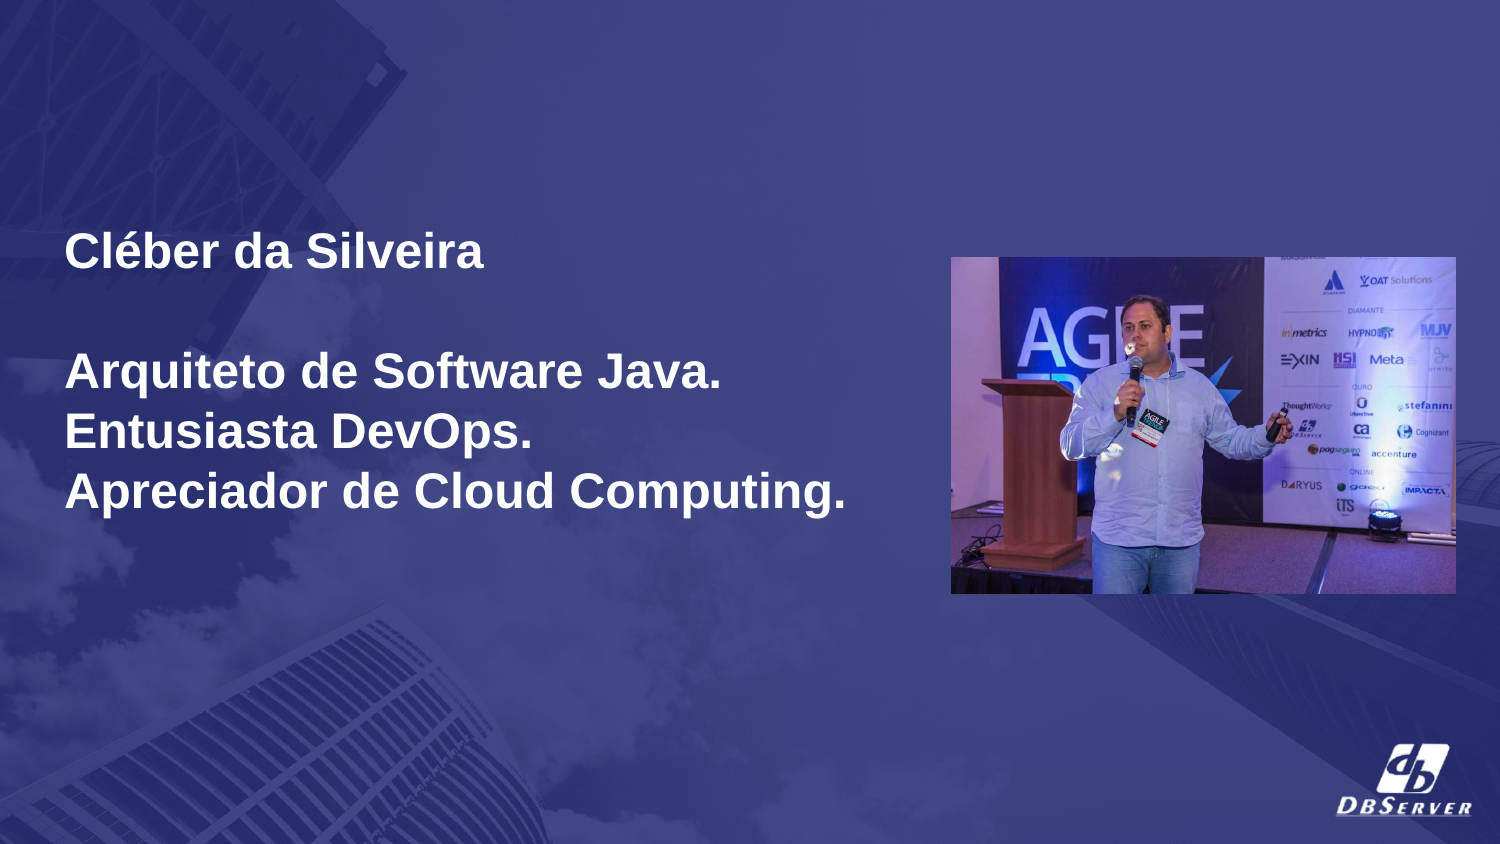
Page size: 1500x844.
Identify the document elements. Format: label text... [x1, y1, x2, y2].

text_box [0, 0, 1500, 844]
text_box Cléber da Silveira Arquiteto de Software Java. Entusiasta DevOps. Apreciador de Cloud Computing. [49, 203, 873, 606]
picture [1335, 743, 1472, 817]
picture [951, 257, 1456, 594]
